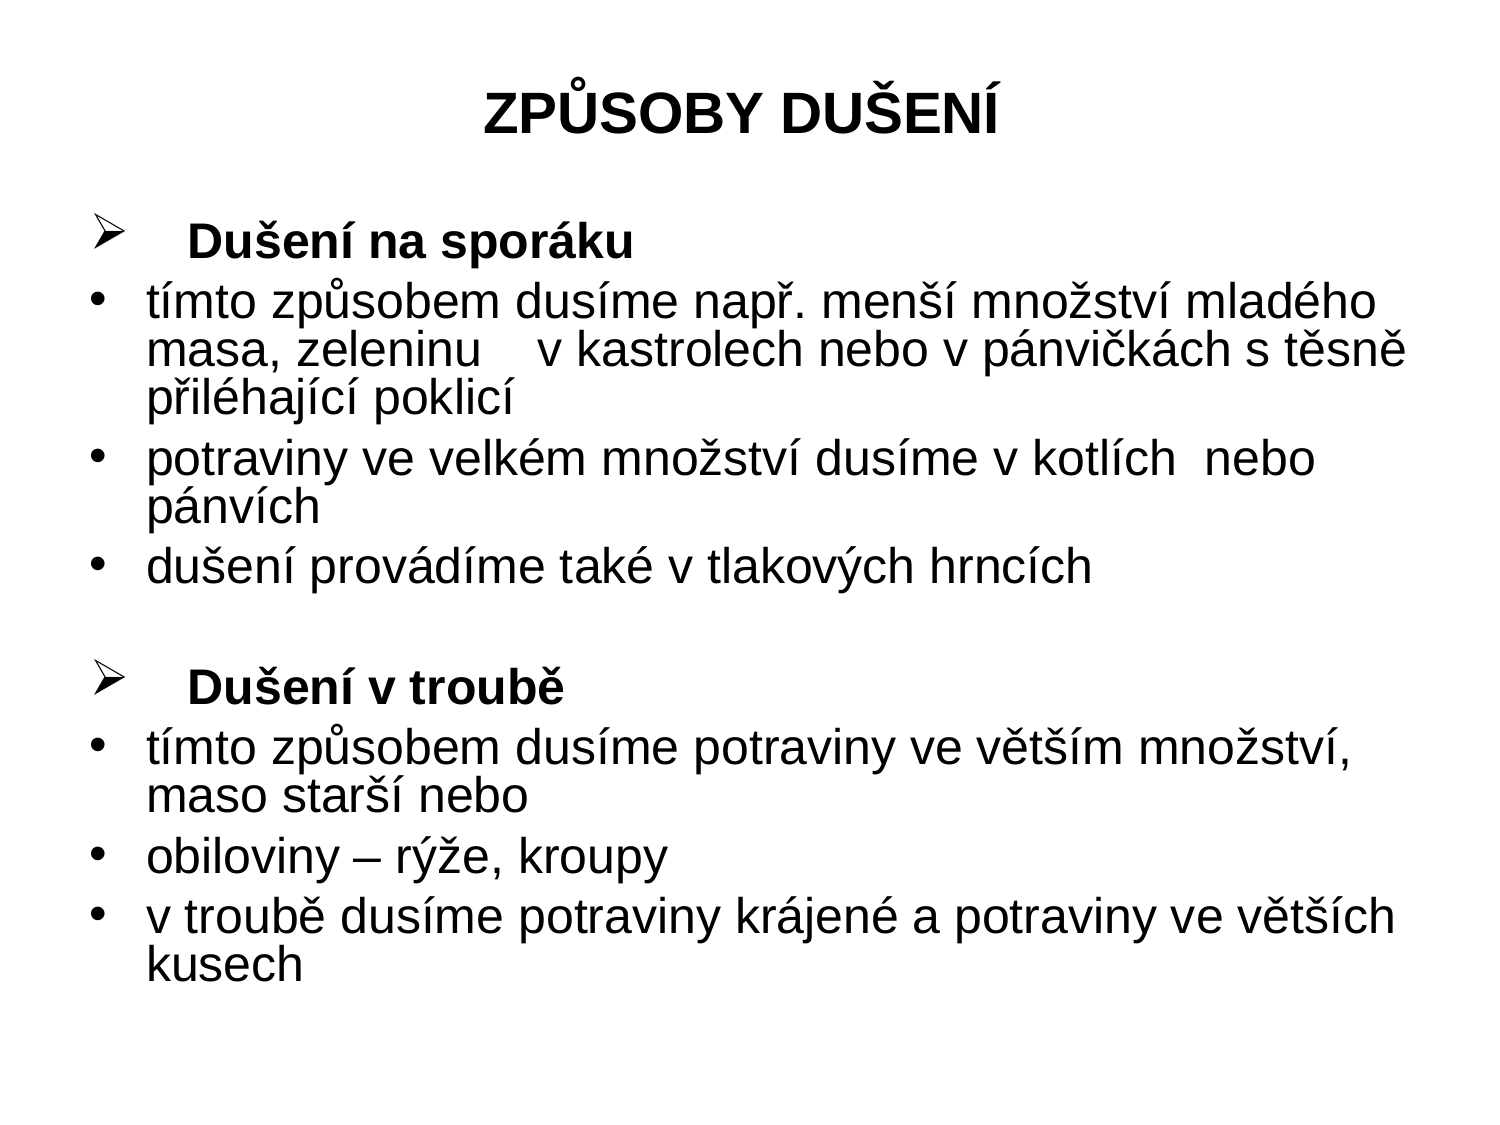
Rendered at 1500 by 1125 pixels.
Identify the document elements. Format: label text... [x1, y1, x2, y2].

title ZPŮSOBY DUŠENÍ [75, 45, 1426, 176]
list Dušení na sporáku tímto způsobem dusíme např. menší množství mladého masa, zeleninu v kastrolech nebo v pánvičkách s těsně přiléhající poklicí potraviny ve velkém množství dusíme v kotlích nebo pánvích dušení provádíme také v tlakových hrncích Dušení v troubě tímto způsobem dusíme potraviny ve větším množství, maso starší nebo obiloviny – rýže, kroupy v troubě dusíme potraviny krájené a potraviny ve větších kusech [75, 212, 1426, 1075]
